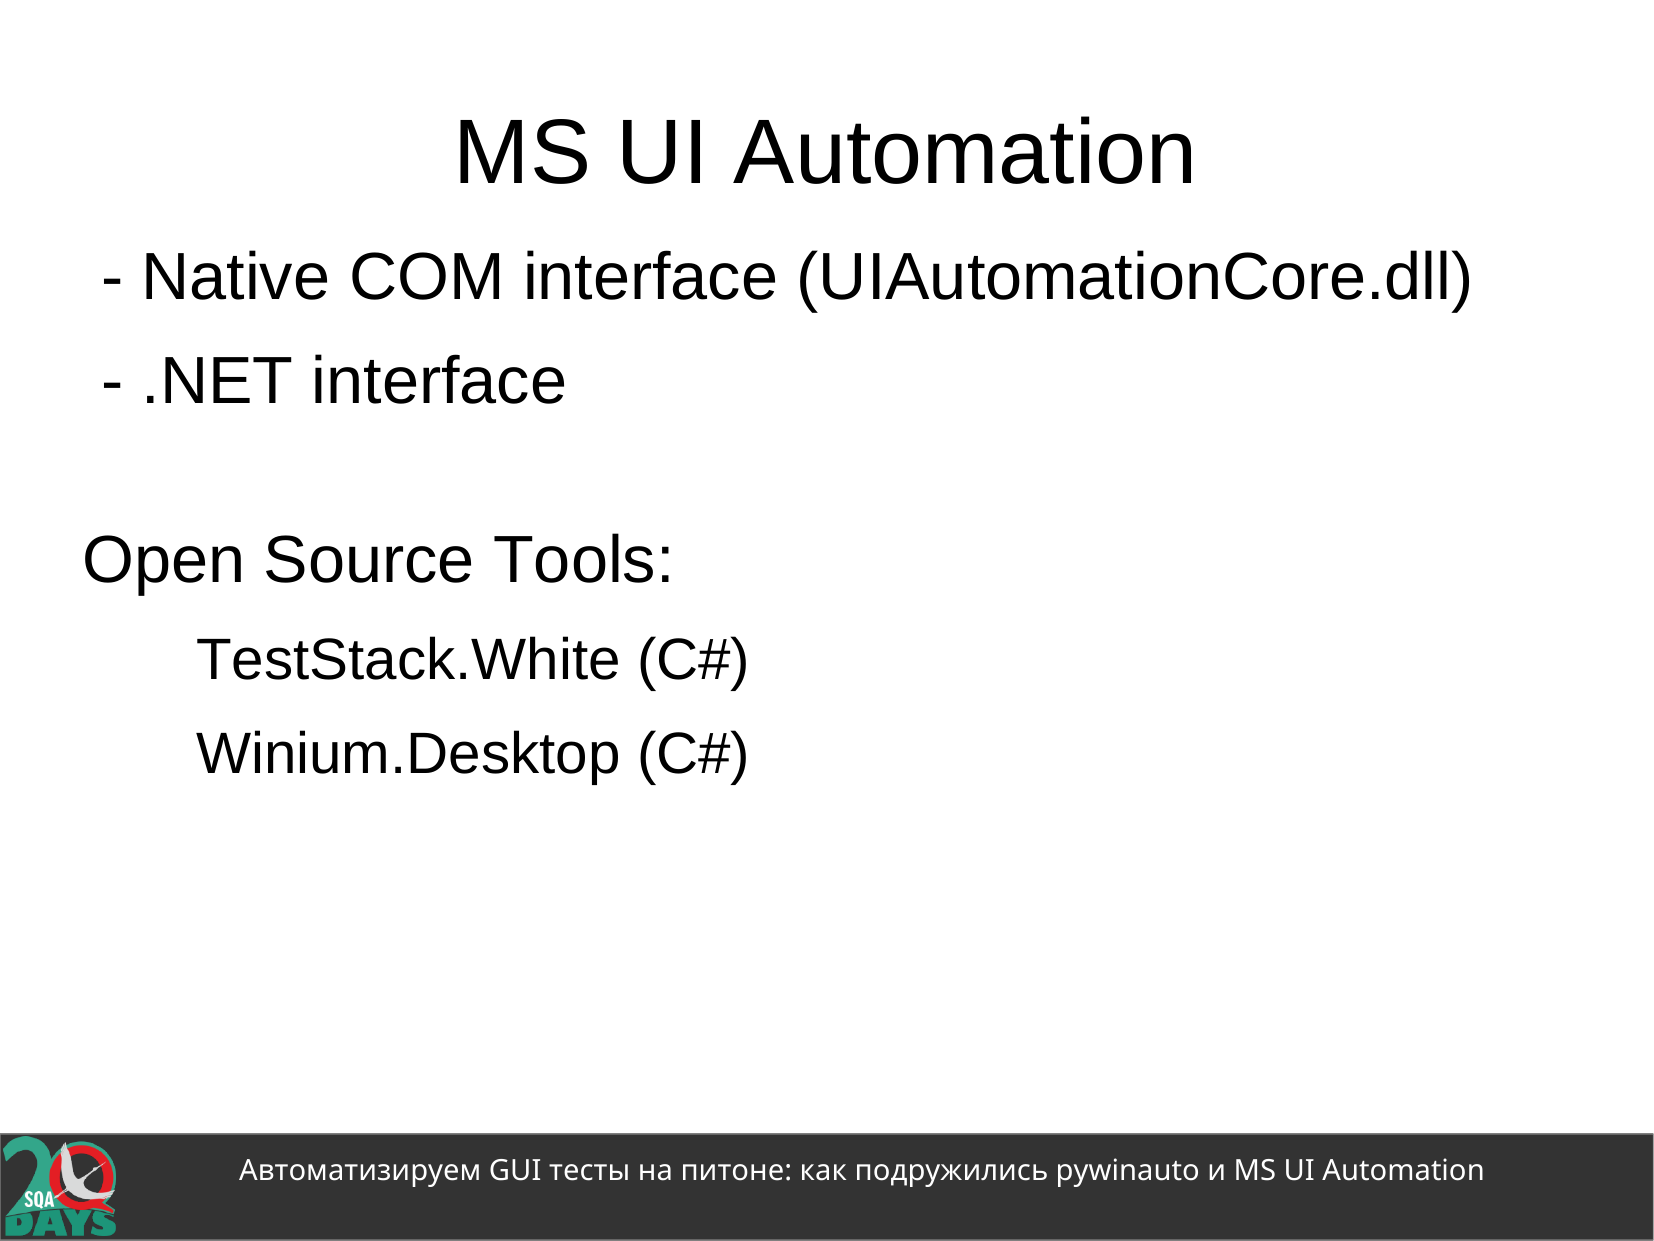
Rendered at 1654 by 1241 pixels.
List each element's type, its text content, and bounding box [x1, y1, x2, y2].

text_box Автоматизируем GUI тесты на питоне: как подружились pywinauto и MS UI Automation [224, 1145, 1607, 1229]
title MS UI Automation [82, 49, 1571, 240]
text_box [0, 1133, 1654, 1241]
picture [3, 1136, 116, 1236]
subtitle - Native COM interface (UIAutomationCore.dll) - .NET interface Open Source Tools: TestStack.White (C#) Winium.Desktop (C#) [82, 240, 1571, 1059]
